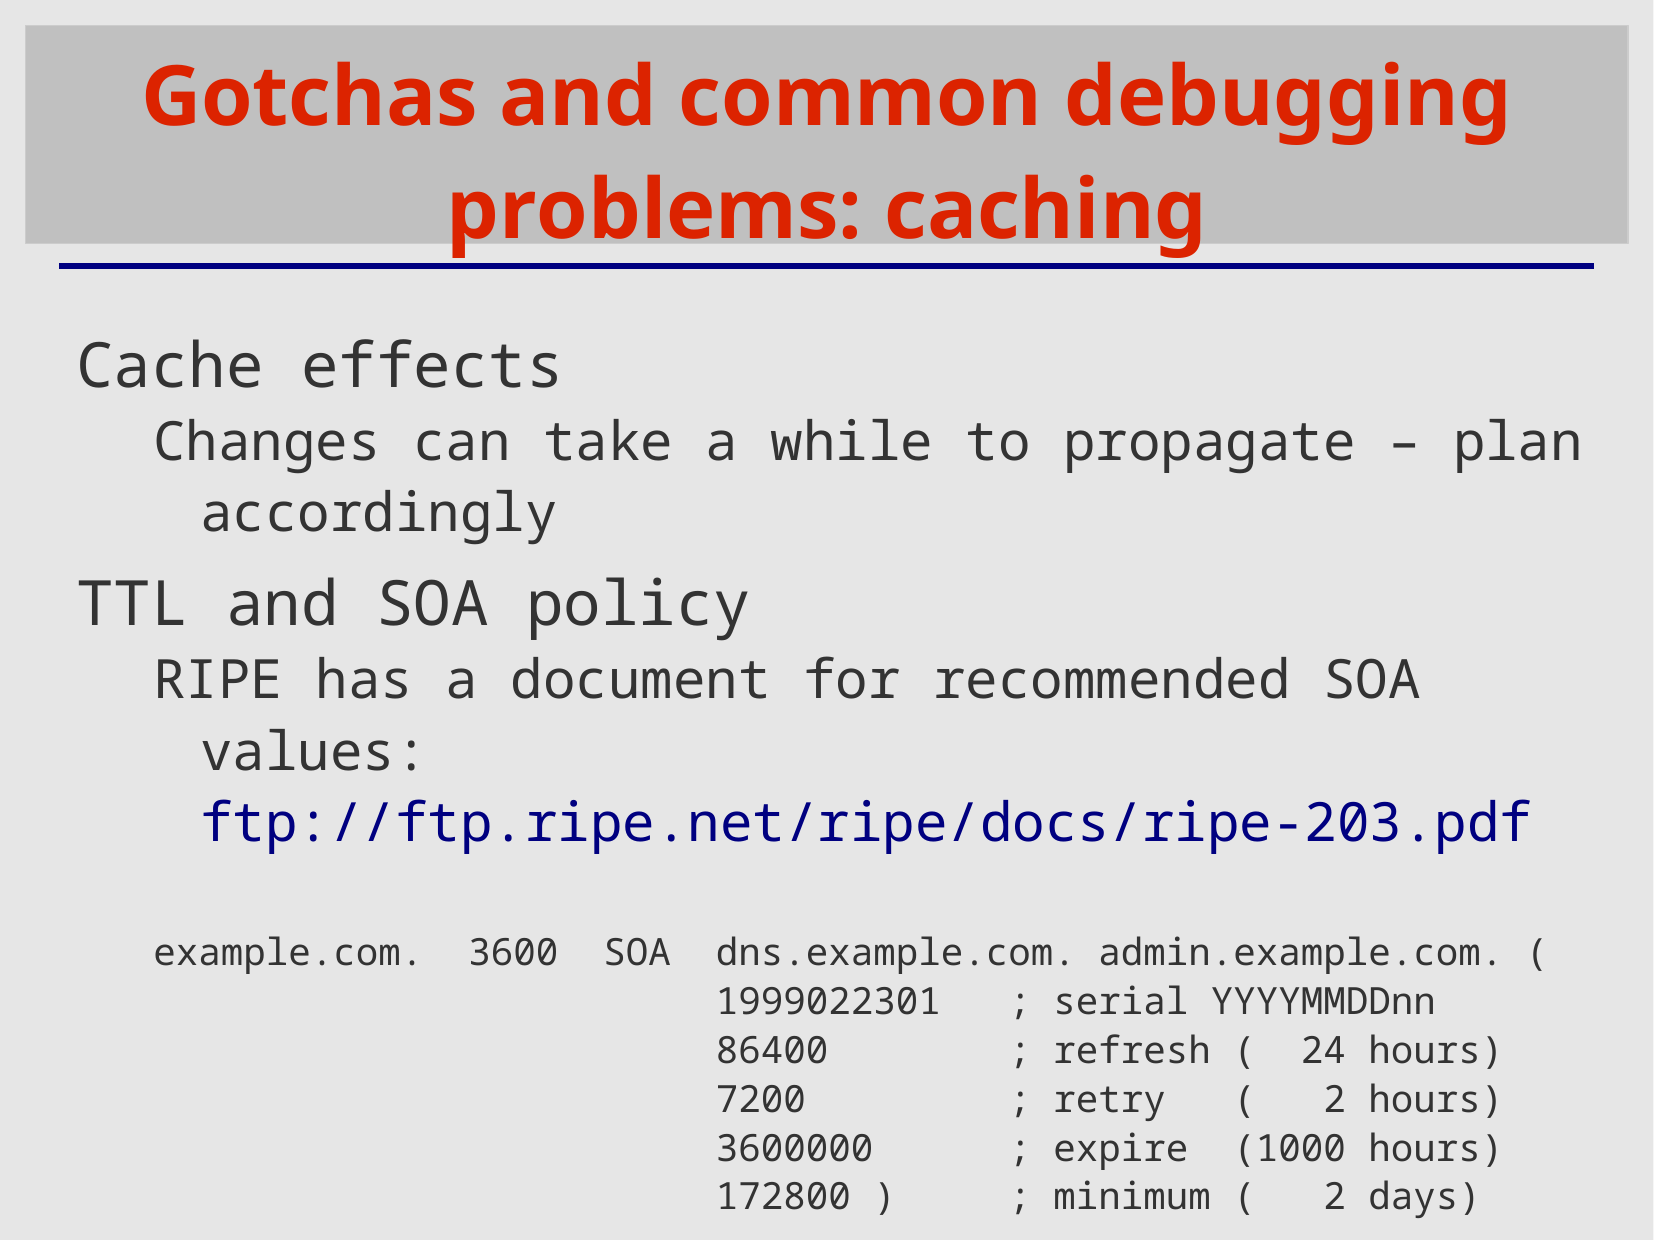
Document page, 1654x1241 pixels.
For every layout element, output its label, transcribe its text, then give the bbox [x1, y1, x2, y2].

title Gotchas and common debugging problems: caching [121, 53, 1534, 246]
list Cache effects Changes can take a while to propagate – plan accordingly TTL and SOA policy RIPE has a document for recommended SOA values: ftp://ftp.ripe.net/ripe/docs/ripe-203.pdf example.com. 3600 SOA dns.example.com. admin.example.com. ( 1999022301 ; serial YYYYMMDDnn 86400 ; refresh ( 24 hours) 7200 ; retry ( 2 hours) 3600000 ; expire (1000 hours) 172800 ) ; minimum ( 2 days) [59, 322, 1594, 1117]
